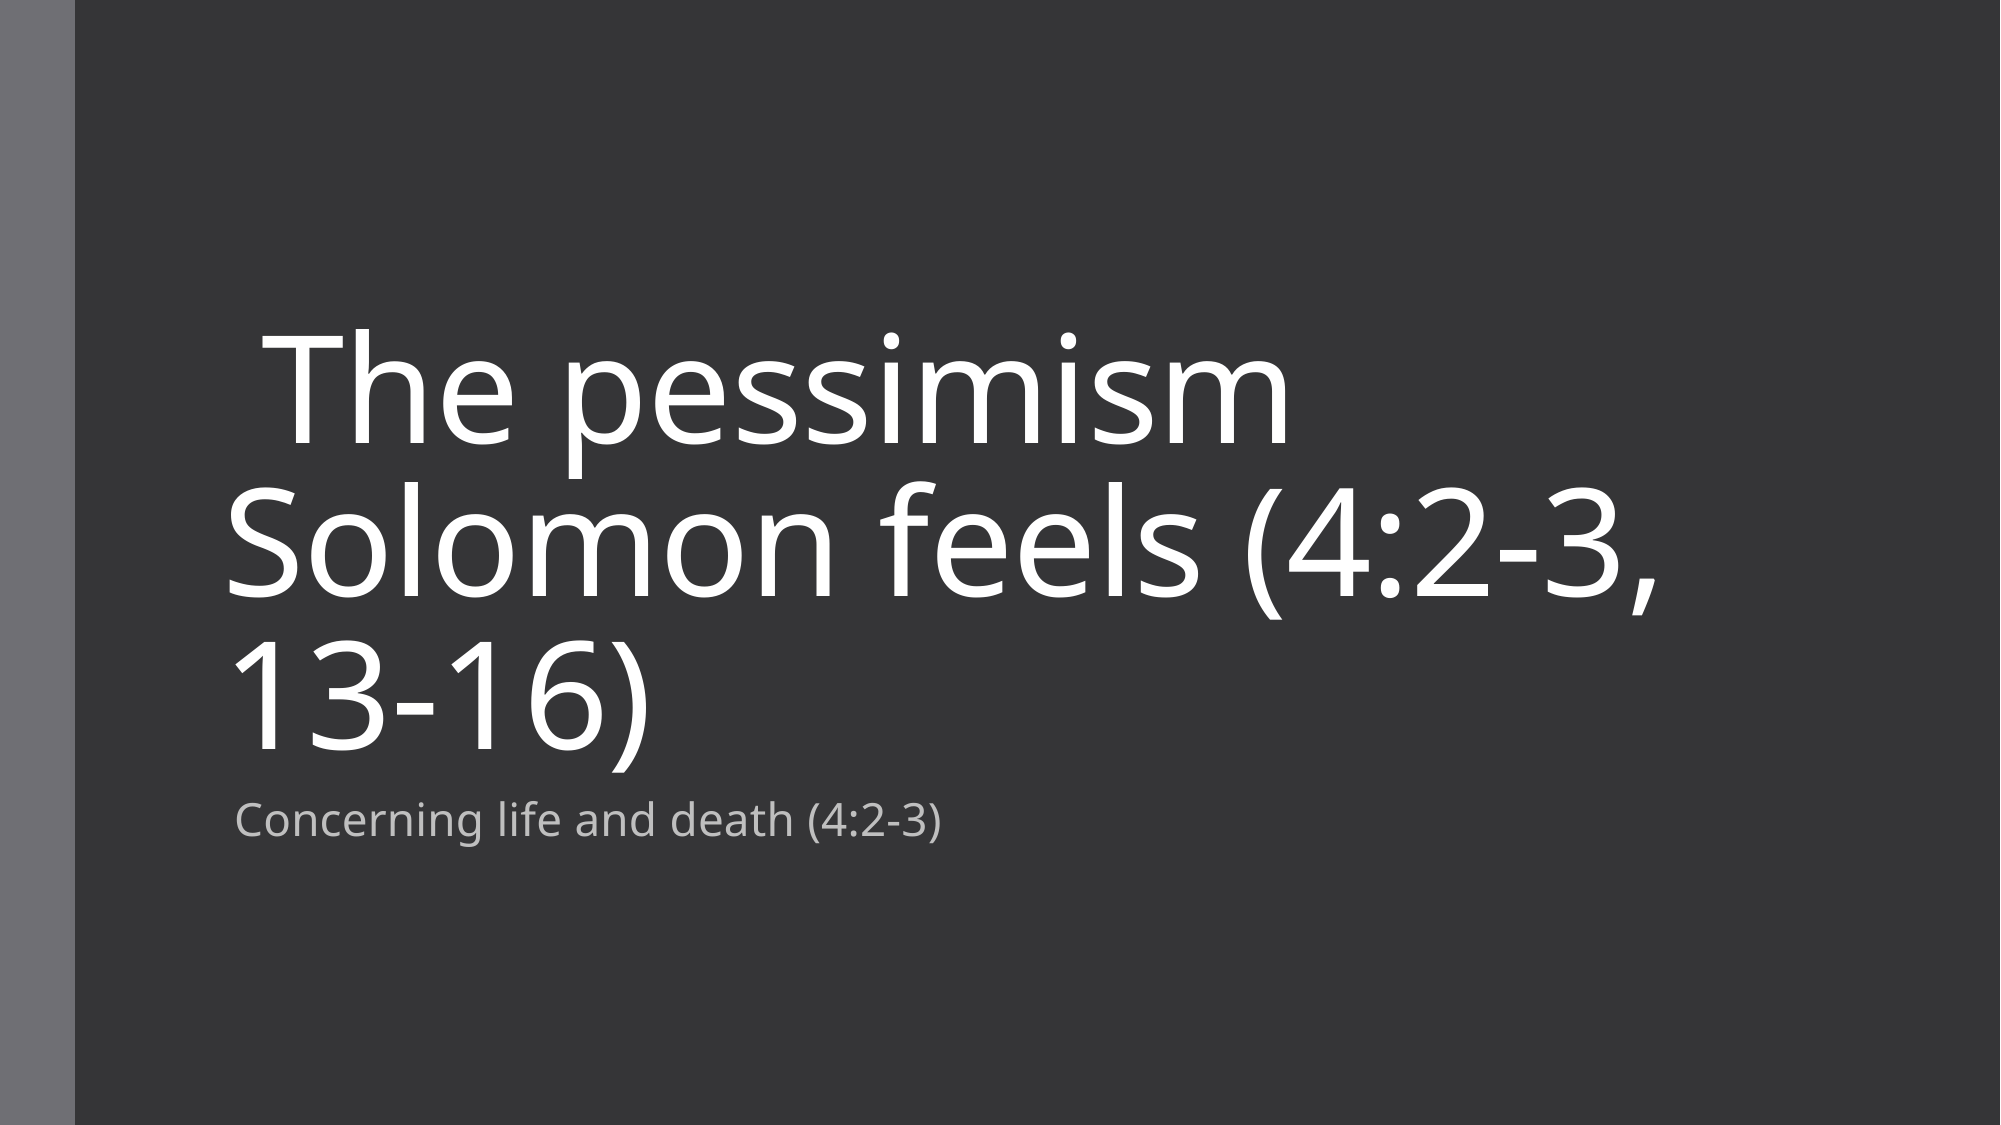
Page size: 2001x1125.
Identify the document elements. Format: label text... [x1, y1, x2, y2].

title The pessimism Solomon feels (4:2-3, 13-16) [206, 124, 1752, 787]
subtitle Concerning life and death (4:2-3) [206, 787, 1752, 1066]
